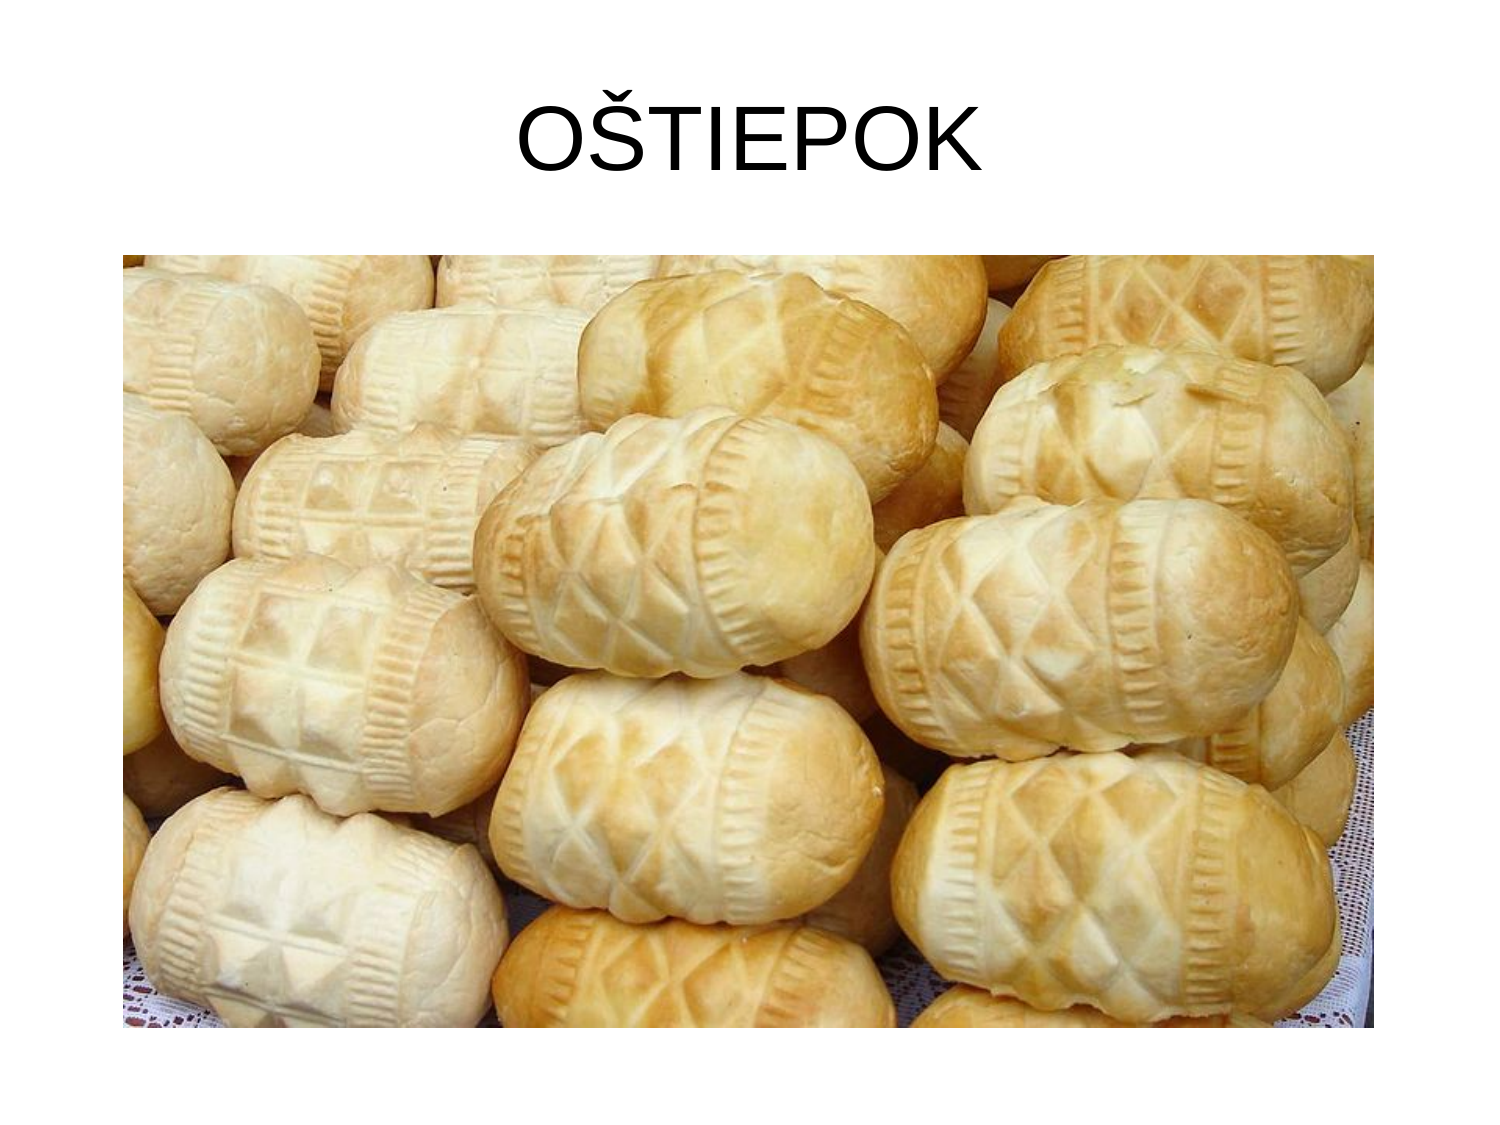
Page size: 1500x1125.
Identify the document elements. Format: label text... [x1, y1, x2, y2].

picture [123, 255, 1374, 1028]
title OŠTIEPOK [75, 45, 1426, 233]
